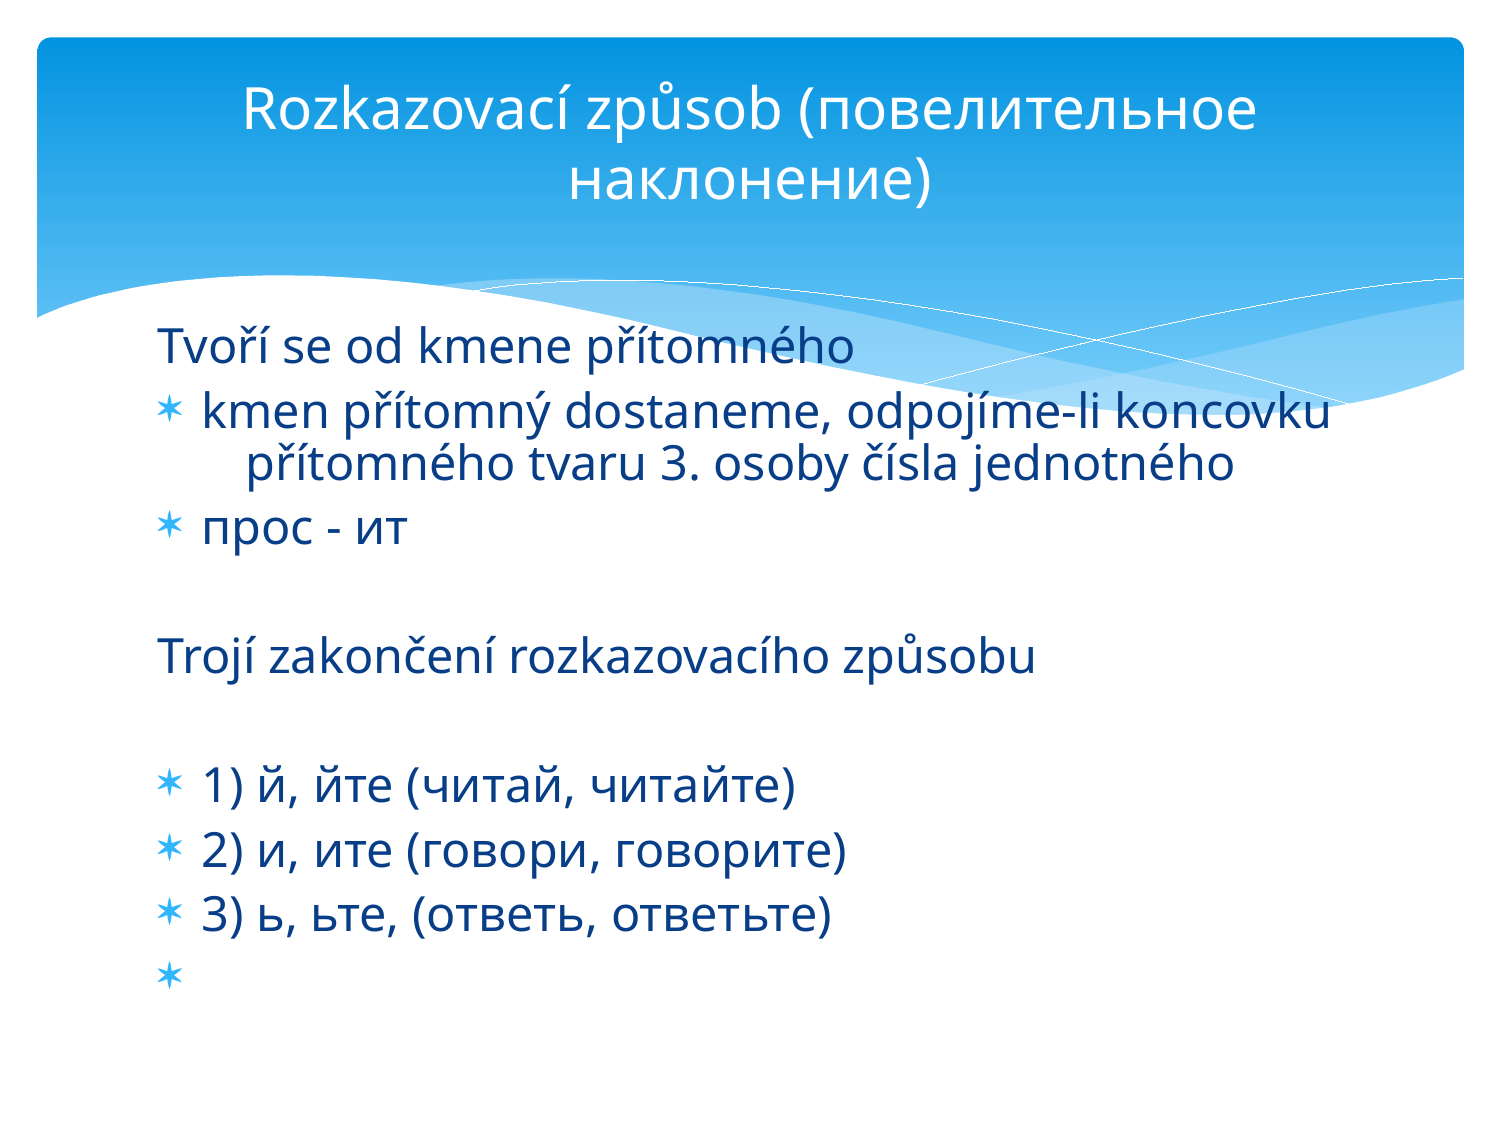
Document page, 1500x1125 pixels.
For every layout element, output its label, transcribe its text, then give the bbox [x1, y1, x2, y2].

list Tvoří se od kmene přítomného kmen přítomný dostaneme, odpojíme-li koncovku přítomného tvaru 3. osoby čísla jednotného прос - ит Trojí zakončení rozkazovacího způsobu 1) й, йте (читай, читайте) 2) и, ите (говори, говорите) 3) ь, ьте, (ответь, ответьте) [142, 314, 1359, 1006]
title Rozkazovací způsob (повелительное наклонение) [75, 55, 1426, 261]
